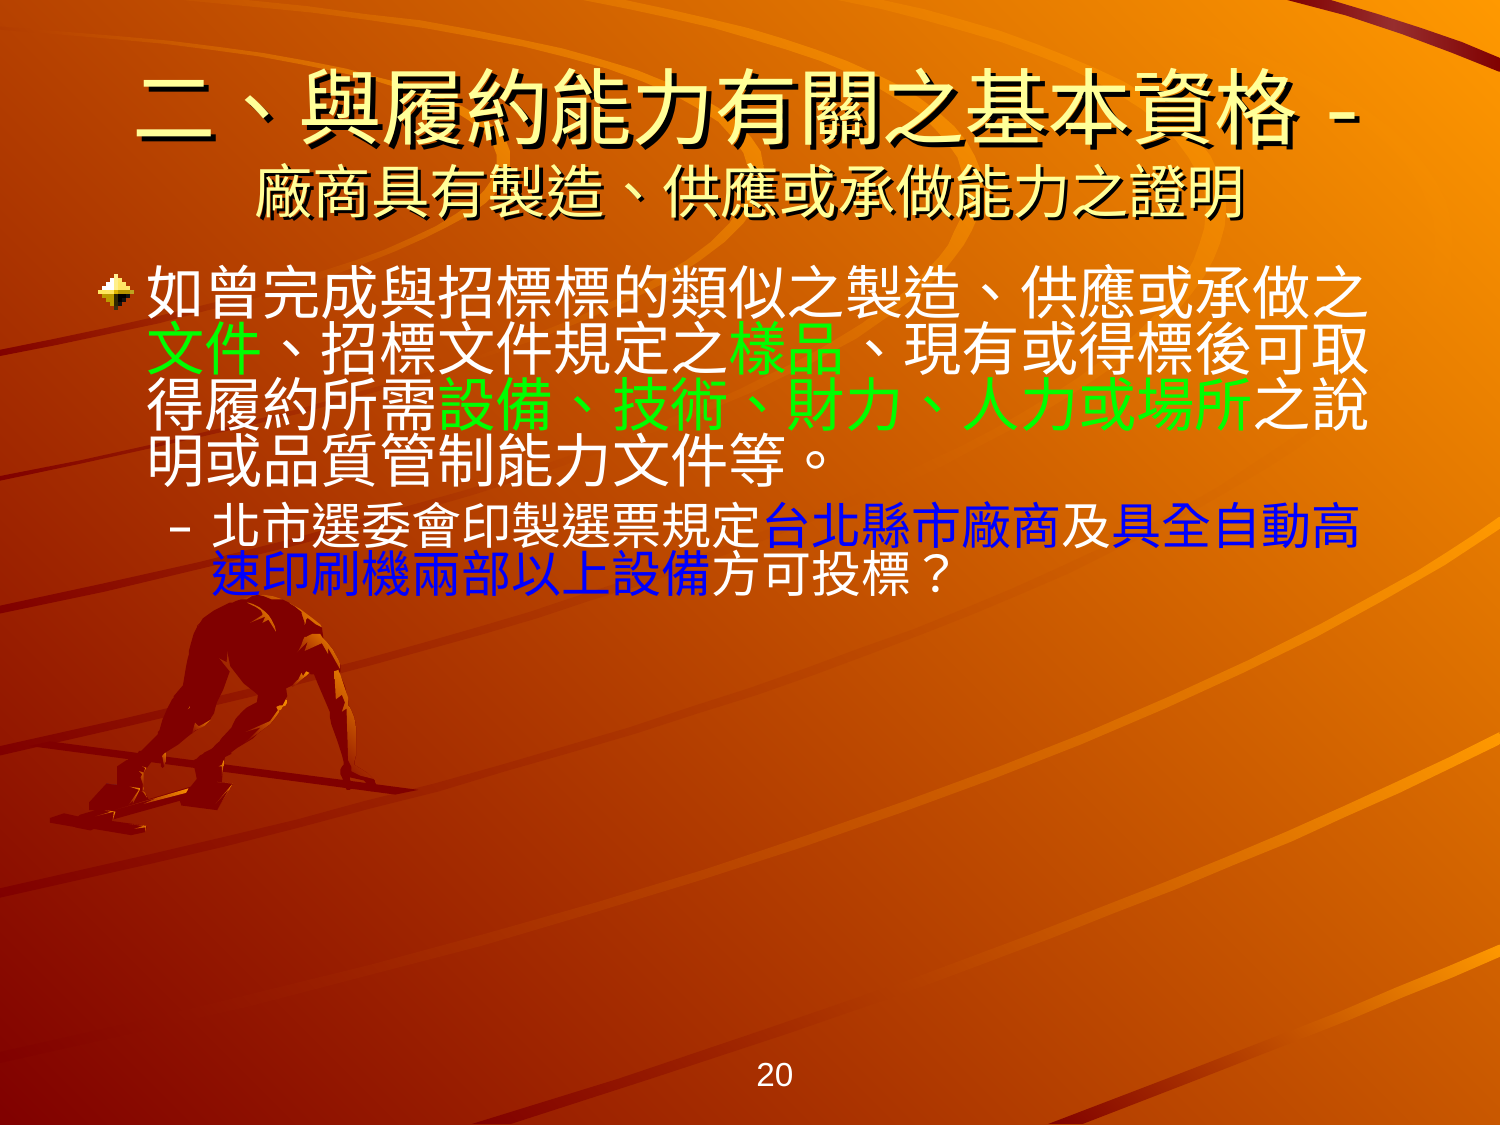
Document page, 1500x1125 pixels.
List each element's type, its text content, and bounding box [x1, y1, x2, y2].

text_box <編號> [537, 1023, 1013, 1102]
title 二、與履約能力有關之基本資格- 廠商具有製造、供應或承做能力之證明 [75, 25, 1426, 233]
list 如曾完成與招標標的類似之製造、供應或承做之文件、招標文件規定之樣品、現有或得標後可取得履約所需設備、技術、財力、人力或場所之說明或品質管制能力文件等。 北市選委會印製選票規定台北縣市廠商及具全自動高速印刷機兩部以上設備方可投標？ [75, 262, 1426, 1006]
